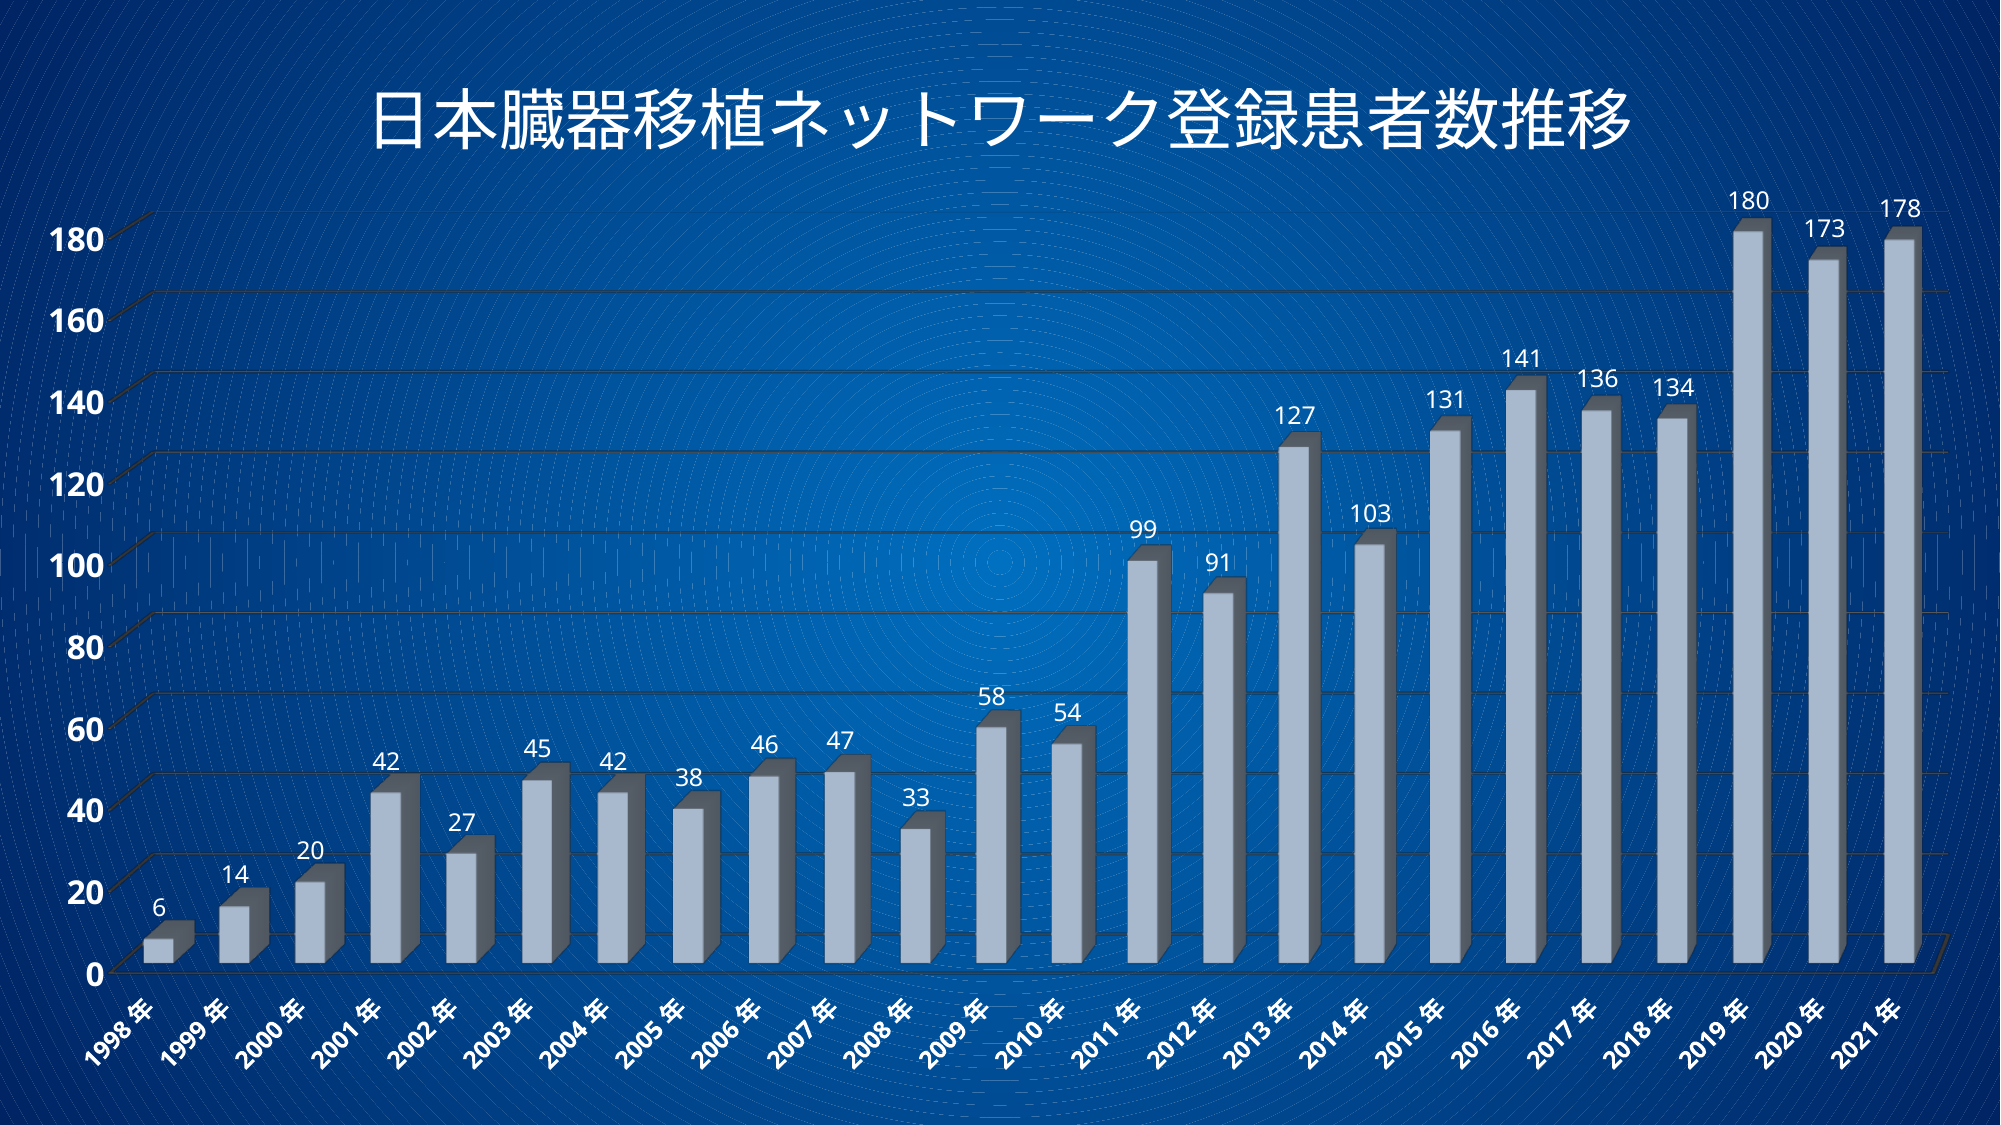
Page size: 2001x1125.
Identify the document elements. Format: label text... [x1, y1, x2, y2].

text_box 日本臓器移植ネットワーク登録患者数推移 [84, 59, 1916, 178]
chart [0, 182, 2000, 1095]
